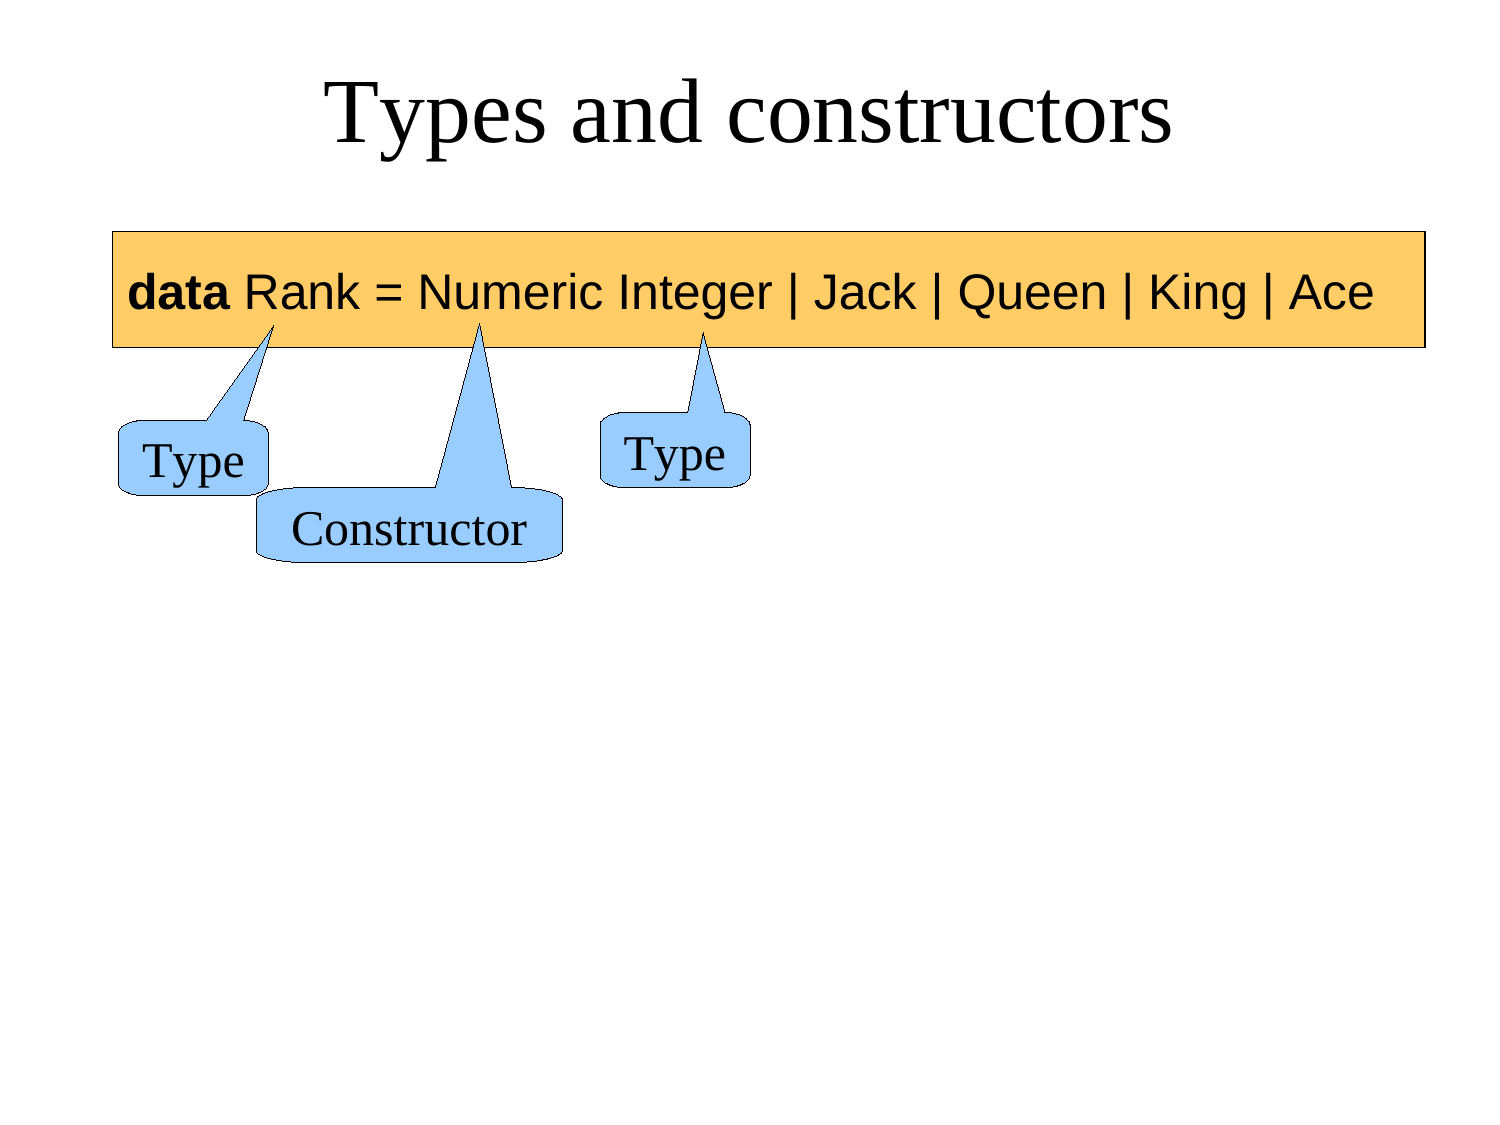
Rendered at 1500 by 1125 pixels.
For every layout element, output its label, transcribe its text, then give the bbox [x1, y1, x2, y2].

text_box Type [600, 332, 751, 488]
text_box data Rank = Numeric Integer | Jack | Queen | King | Ace [112, 231, 1426, 348]
text_box Type [118, 325, 274, 496]
title Types and constructors [112, 17, 1388, 205]
text_box Constructor [256, 323, 563, 563]
